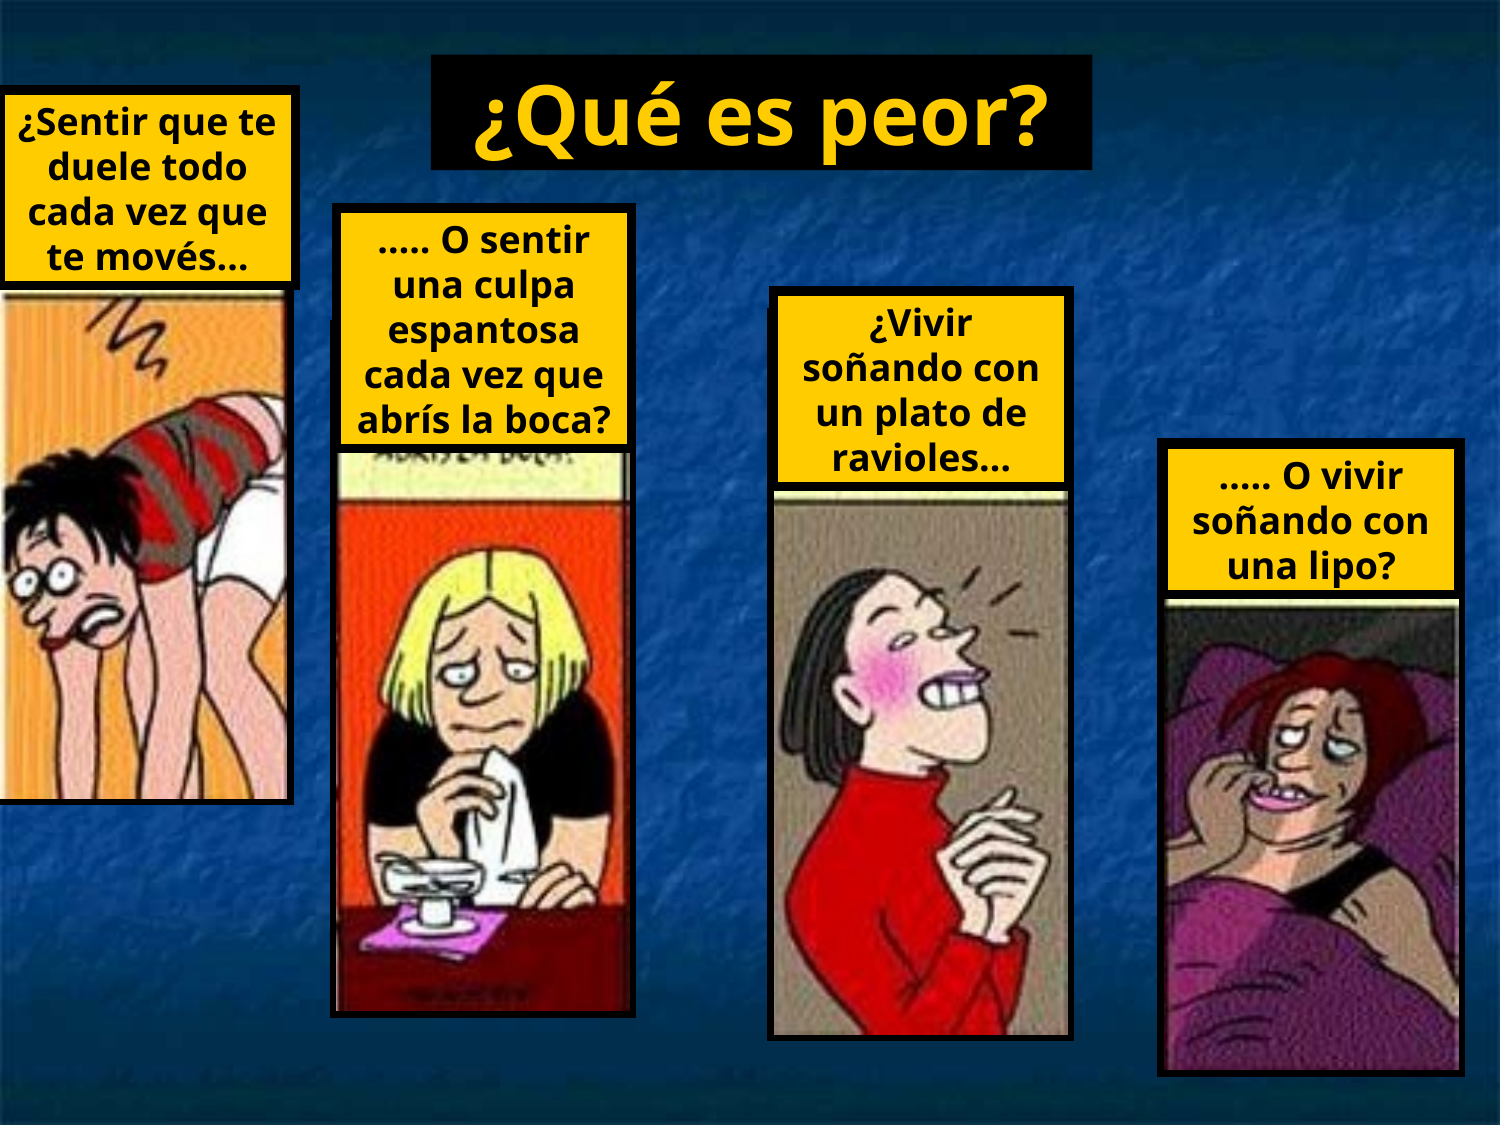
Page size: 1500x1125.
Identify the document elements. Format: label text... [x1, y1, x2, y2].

text_box ¿Sentir que te duele todo cada vez que te movés… [0, 90, 296, 286]
picture [0, 286, 288, 799]
picture [0, 0, 1500, 1125]
text_box ¿Vivir soñando con un plato de ravioles… [773, 290, 1070, 487]
text_box ¿Qué es peor? [430, 54, 1093, 171]
text_box ….. O vivir soñando con una lipo? [1163, 444, 1459, 595]
text_box ….. O sentir una culpa espantosa cada vez que abrís la boca? [336, 207, 632, 449]
